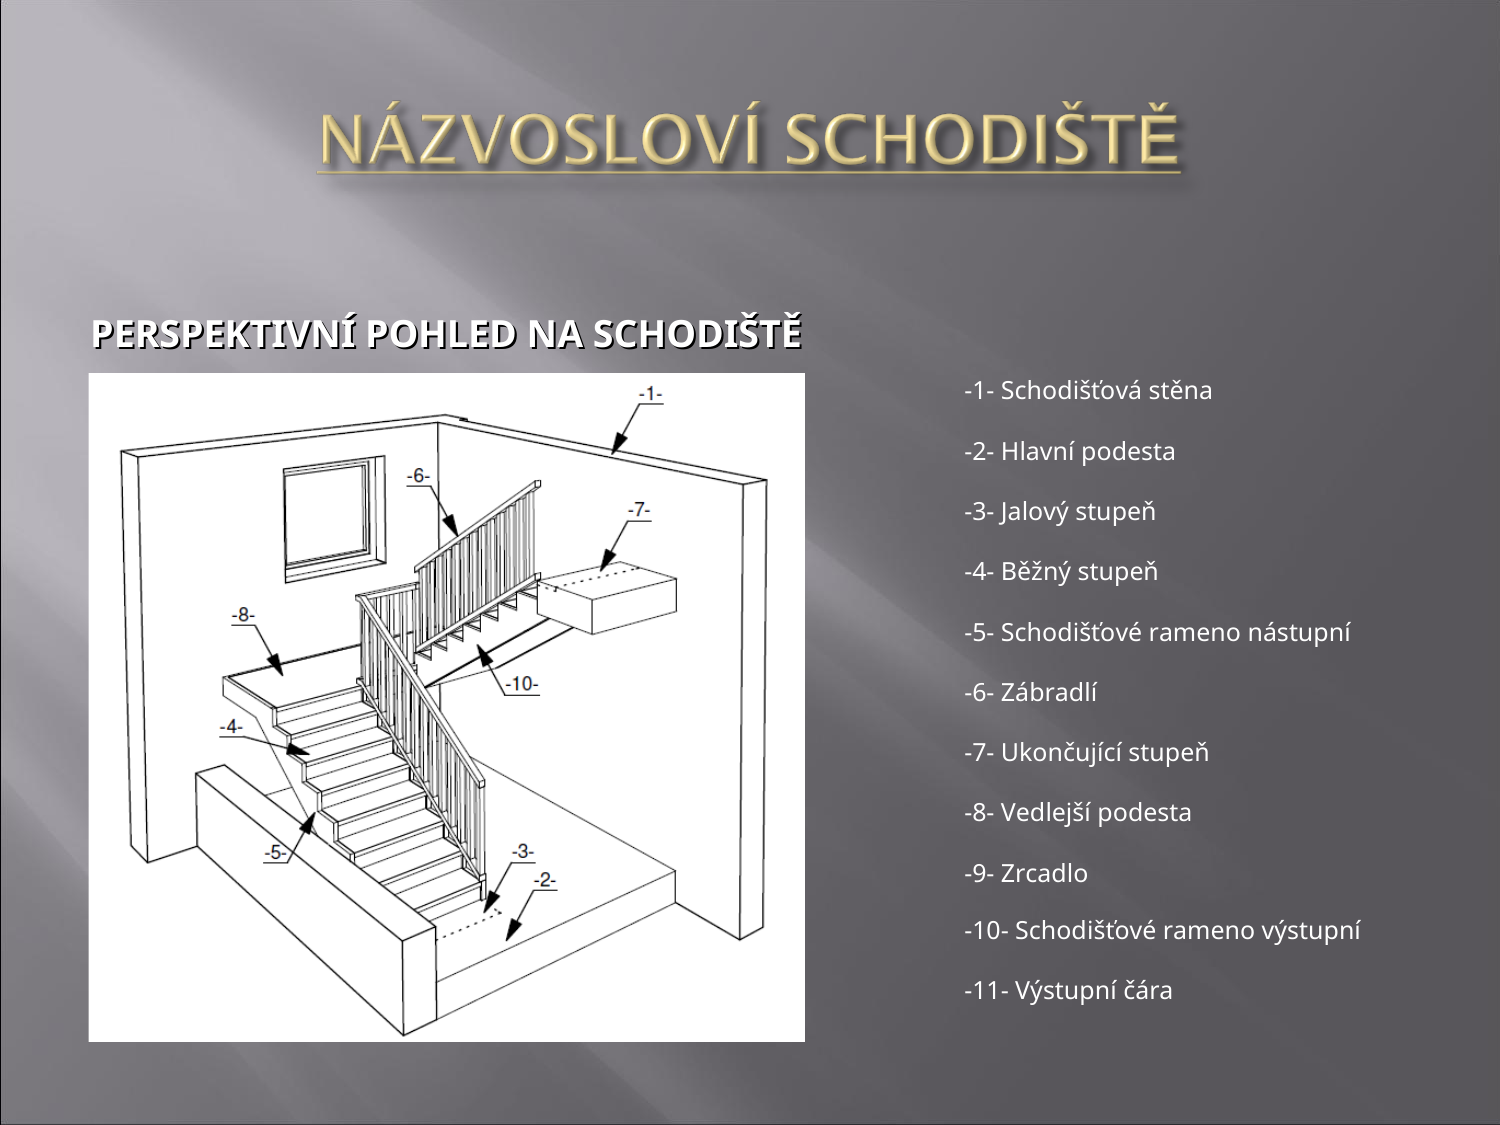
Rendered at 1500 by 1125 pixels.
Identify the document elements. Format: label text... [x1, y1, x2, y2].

picture [0, 0, 1500, 1125]
list -1- Schodišťová stěna -2- Hlavní podesta -3- Jalový stupeň -4- Běžný stupeň -5- Schodišťové rameno nástupní -6- Zábradlí -7- Ukončující stupeň -8- Vedlejší podesta -9- Zrcadlo -10- Schodišťové rameno výstupní -11- Výstupní čára [927, 373, 1400, 1059]
text_box [73, 43, 1427, 235]
text_box PERSPEKTIVNÍ POHLED NA SCHODIŠTĚ [53, 302, 975, 386]
